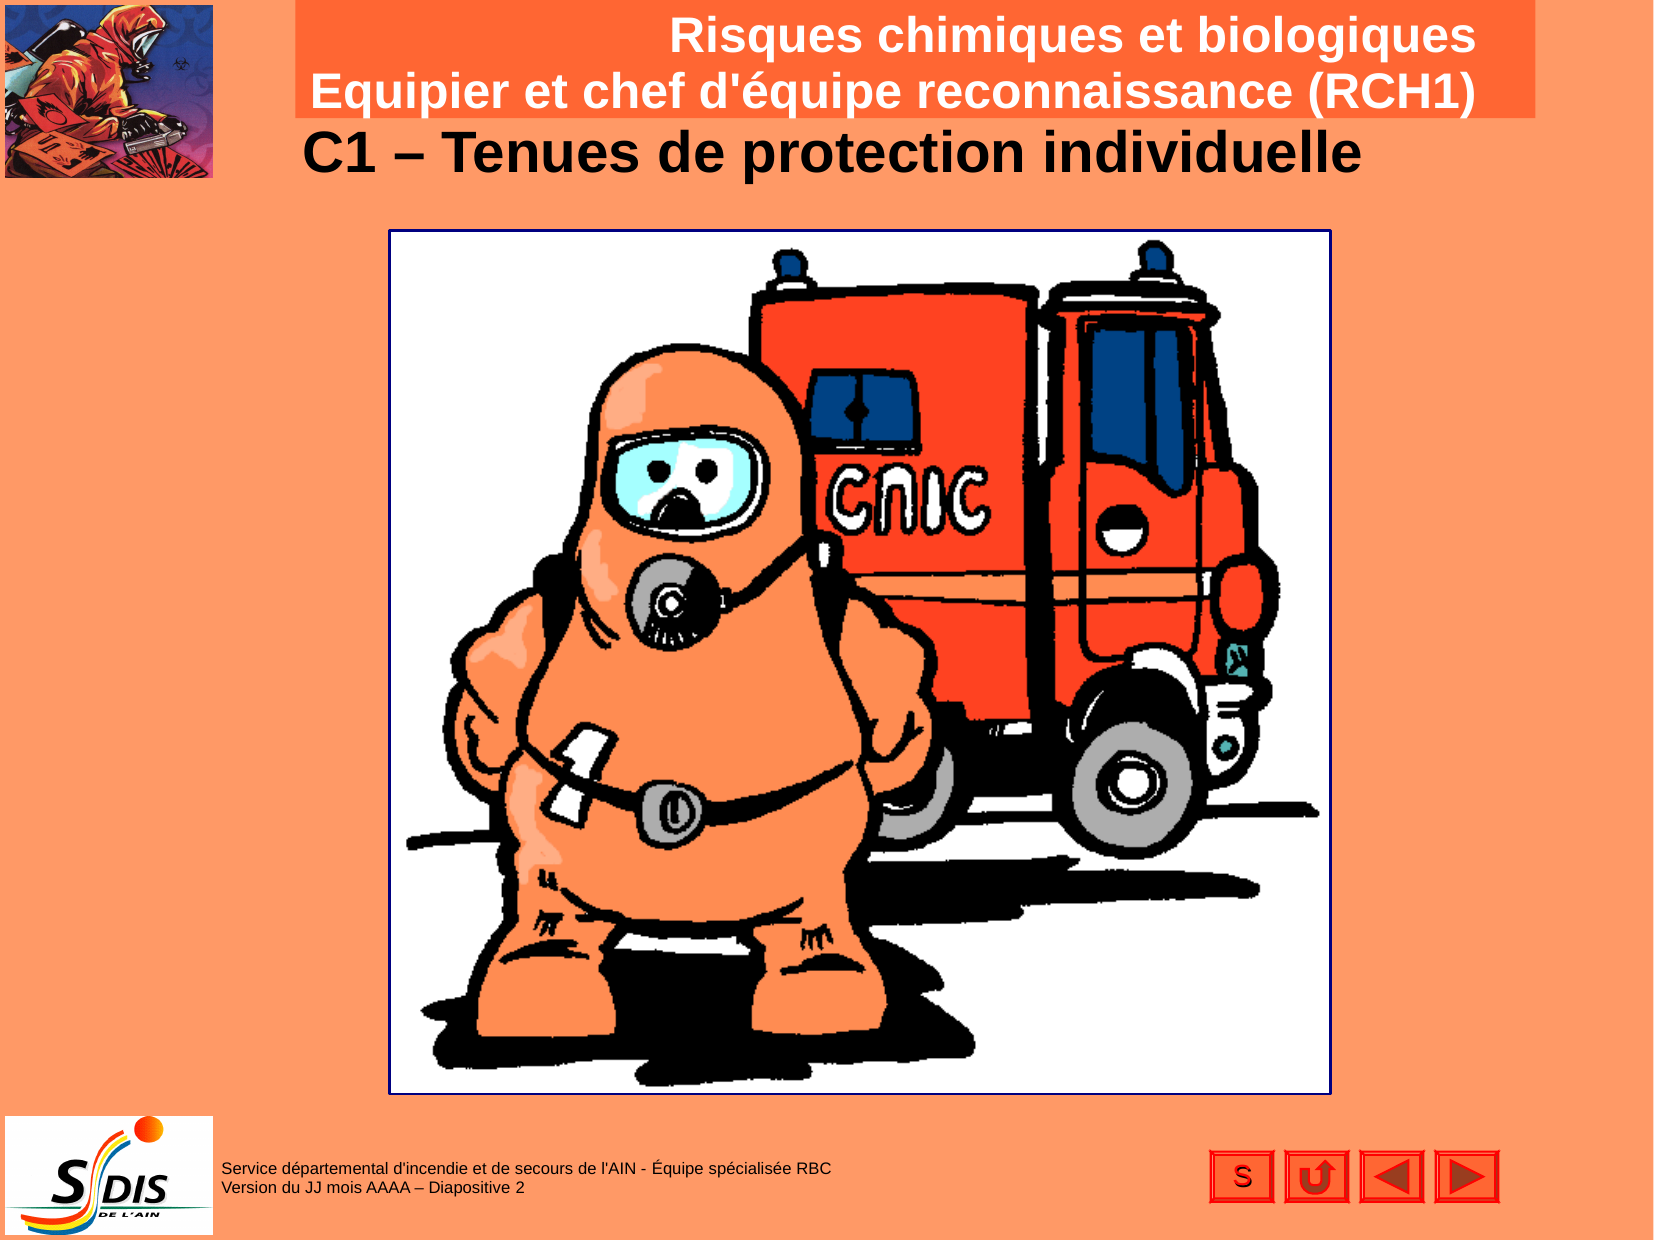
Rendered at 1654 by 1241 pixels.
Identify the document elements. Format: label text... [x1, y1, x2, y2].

picture [5, 5, 213, 178]
picture [391, 231, 1329, 1093]
text_box Risques chimiques et biologiques Equipier et chef d'équipe reconnaissance (RCH1) [295, 0, 1536, 119]
picture [5, 1116, 213, 1235]
text_box C1 – Tenues de protection individuelle [287, 112, 1380, 193]
